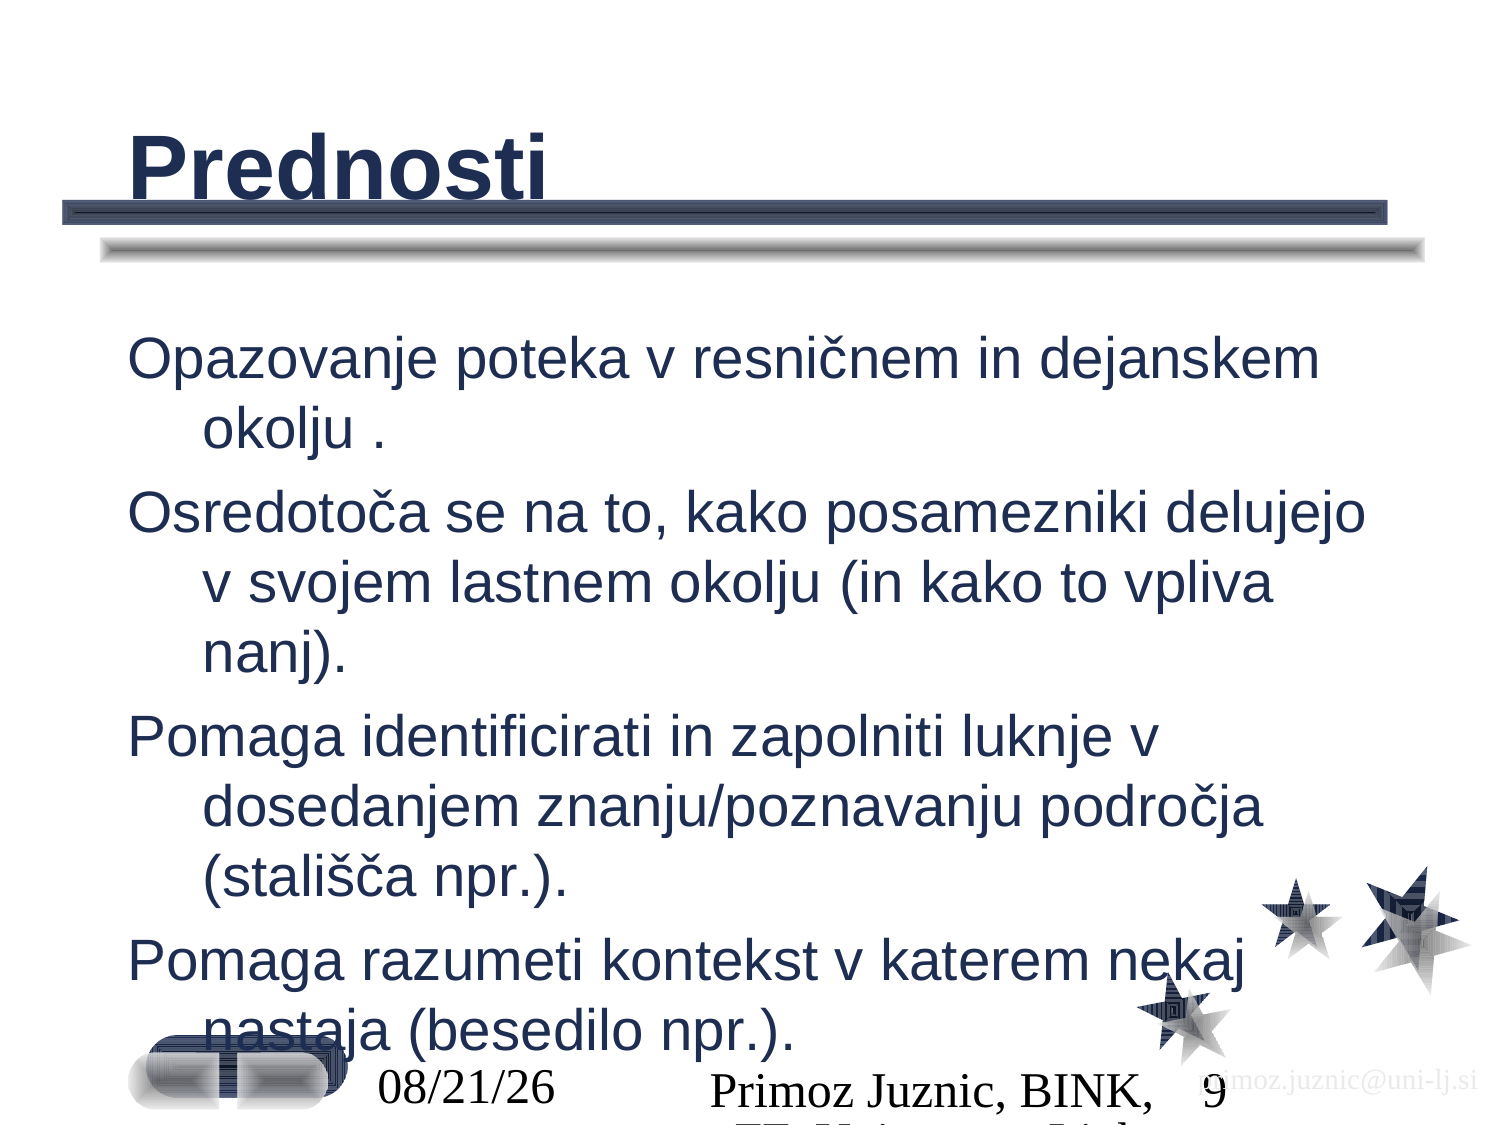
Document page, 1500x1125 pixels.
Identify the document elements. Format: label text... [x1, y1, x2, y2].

title Prednosti [112, 37, 1388, 225]
list Opazovanje poteka v resničnem in dejanskem okolju . Osredotoča se na to, kako posamezniki delujejo v svojem lastnem okolju (in kako to vpliva nanj). Pomaga identificirati in zapolniti luknje v dosedanjem znanju/poznavanju področja (stališča npr.). Pomaga razumeti kontekst v katerem nekaj nastaja (besedilo npr.). [112, 312, 1388, 1072]
